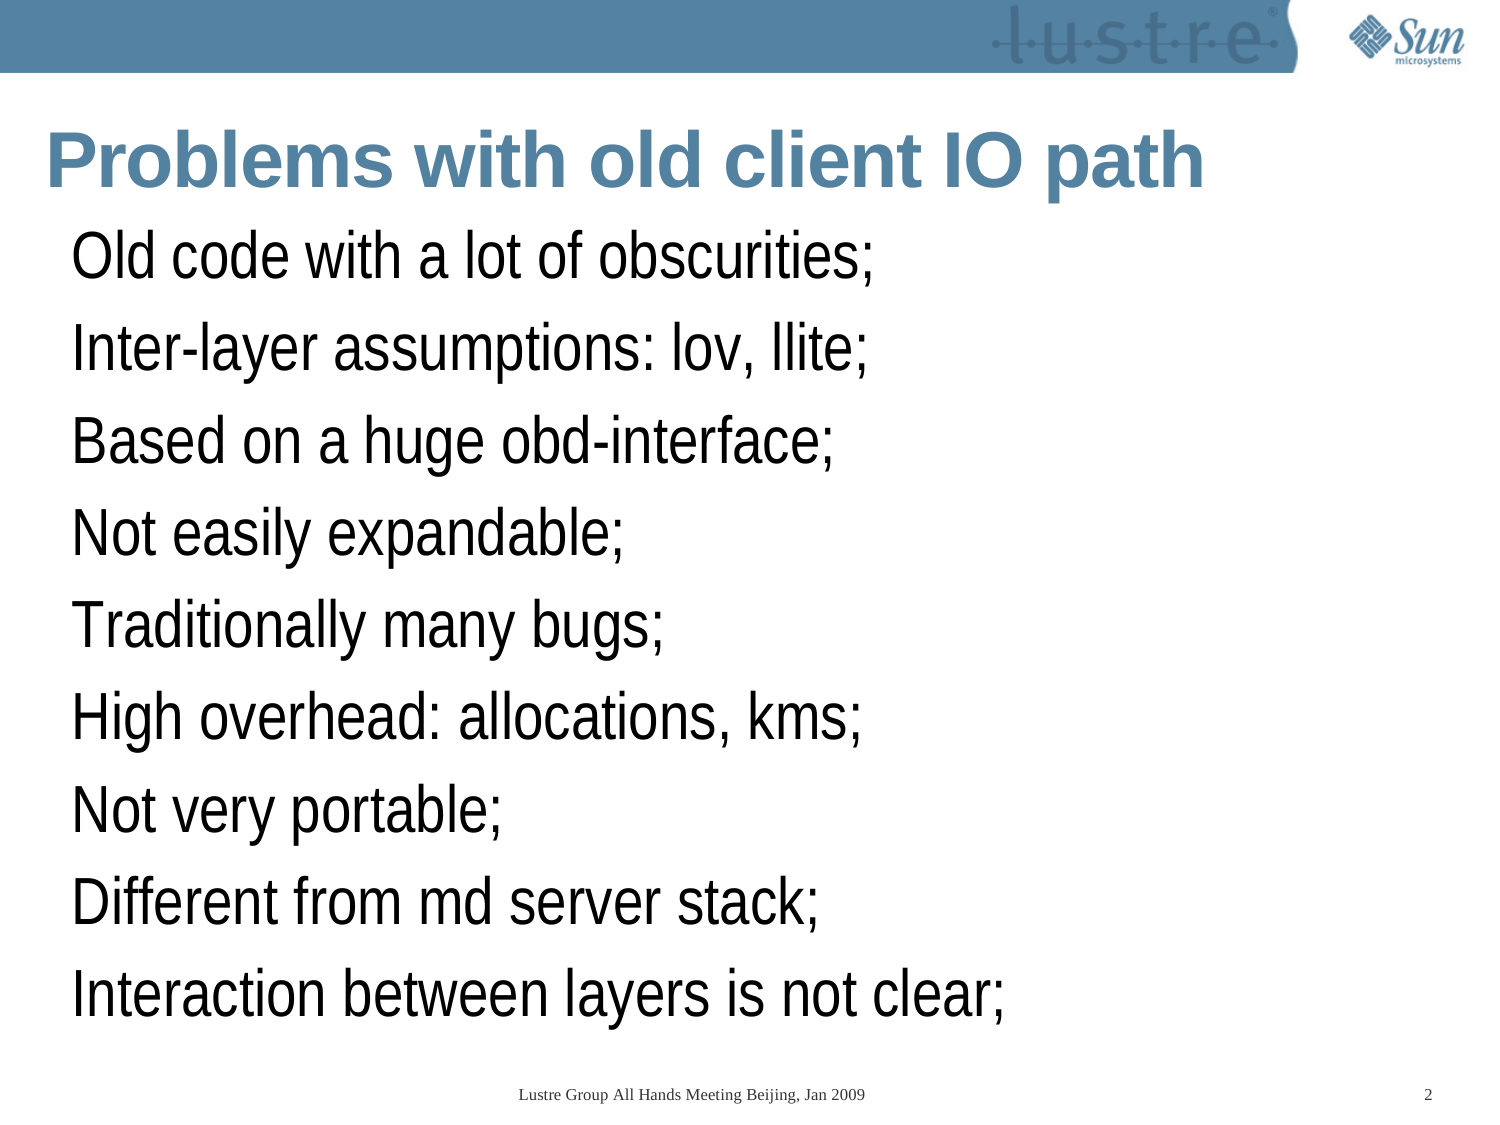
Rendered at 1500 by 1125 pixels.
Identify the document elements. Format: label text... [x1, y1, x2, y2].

picture [0, 0, 1500, 91]
list Old code with a lot of obscurities; Inter-layer assumptions: lov, llite; Based on a huge obd-interface; Not easily expandable; Traditionally many bugs; High overhead: allocations, kms; Not very portable; Different from md server stack; Interaction between layers is not clear; [37, 218, 1463, 1057]
title Problems with old client IO path [45, 105, 1463, 218]
